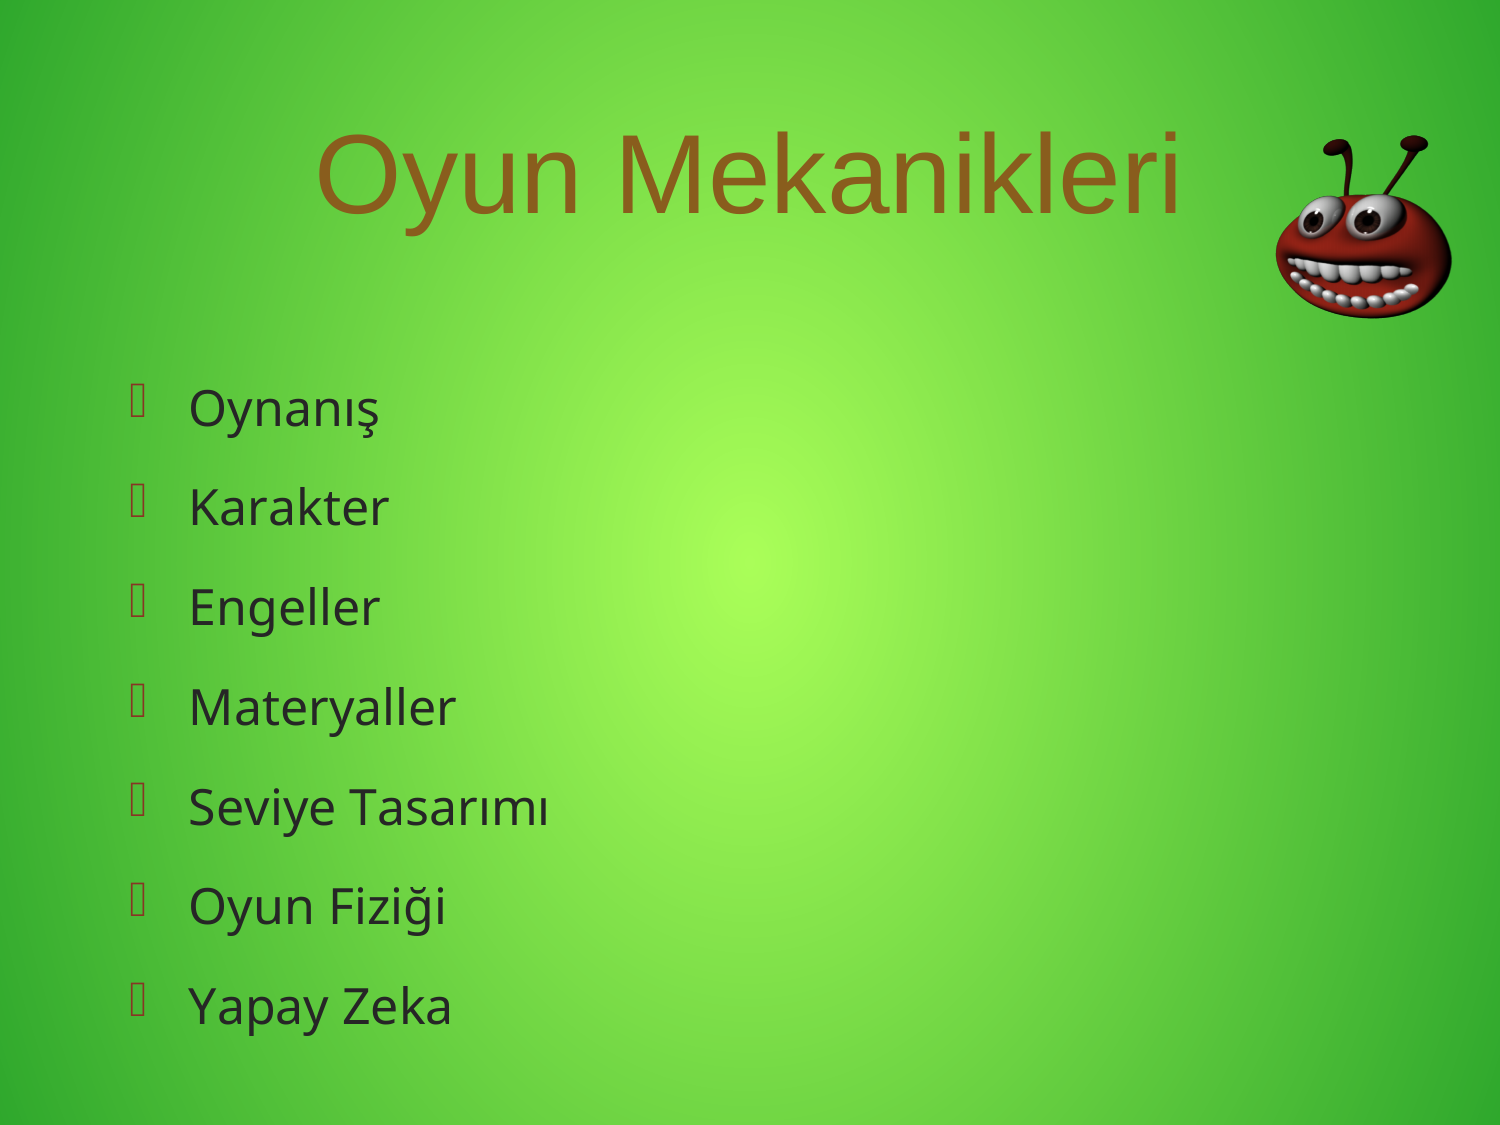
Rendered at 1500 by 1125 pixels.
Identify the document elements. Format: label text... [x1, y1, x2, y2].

picture [1275, 135, 1453, 319]
text_box Oynanış Karakter Engeller Materyaller Seviye Tasarımı Oyun Fiziği Yapay Zeka [114, 368, 1386, 1005]
text_box Oyun Mekanikleri [113, 93, 1386, 267]
